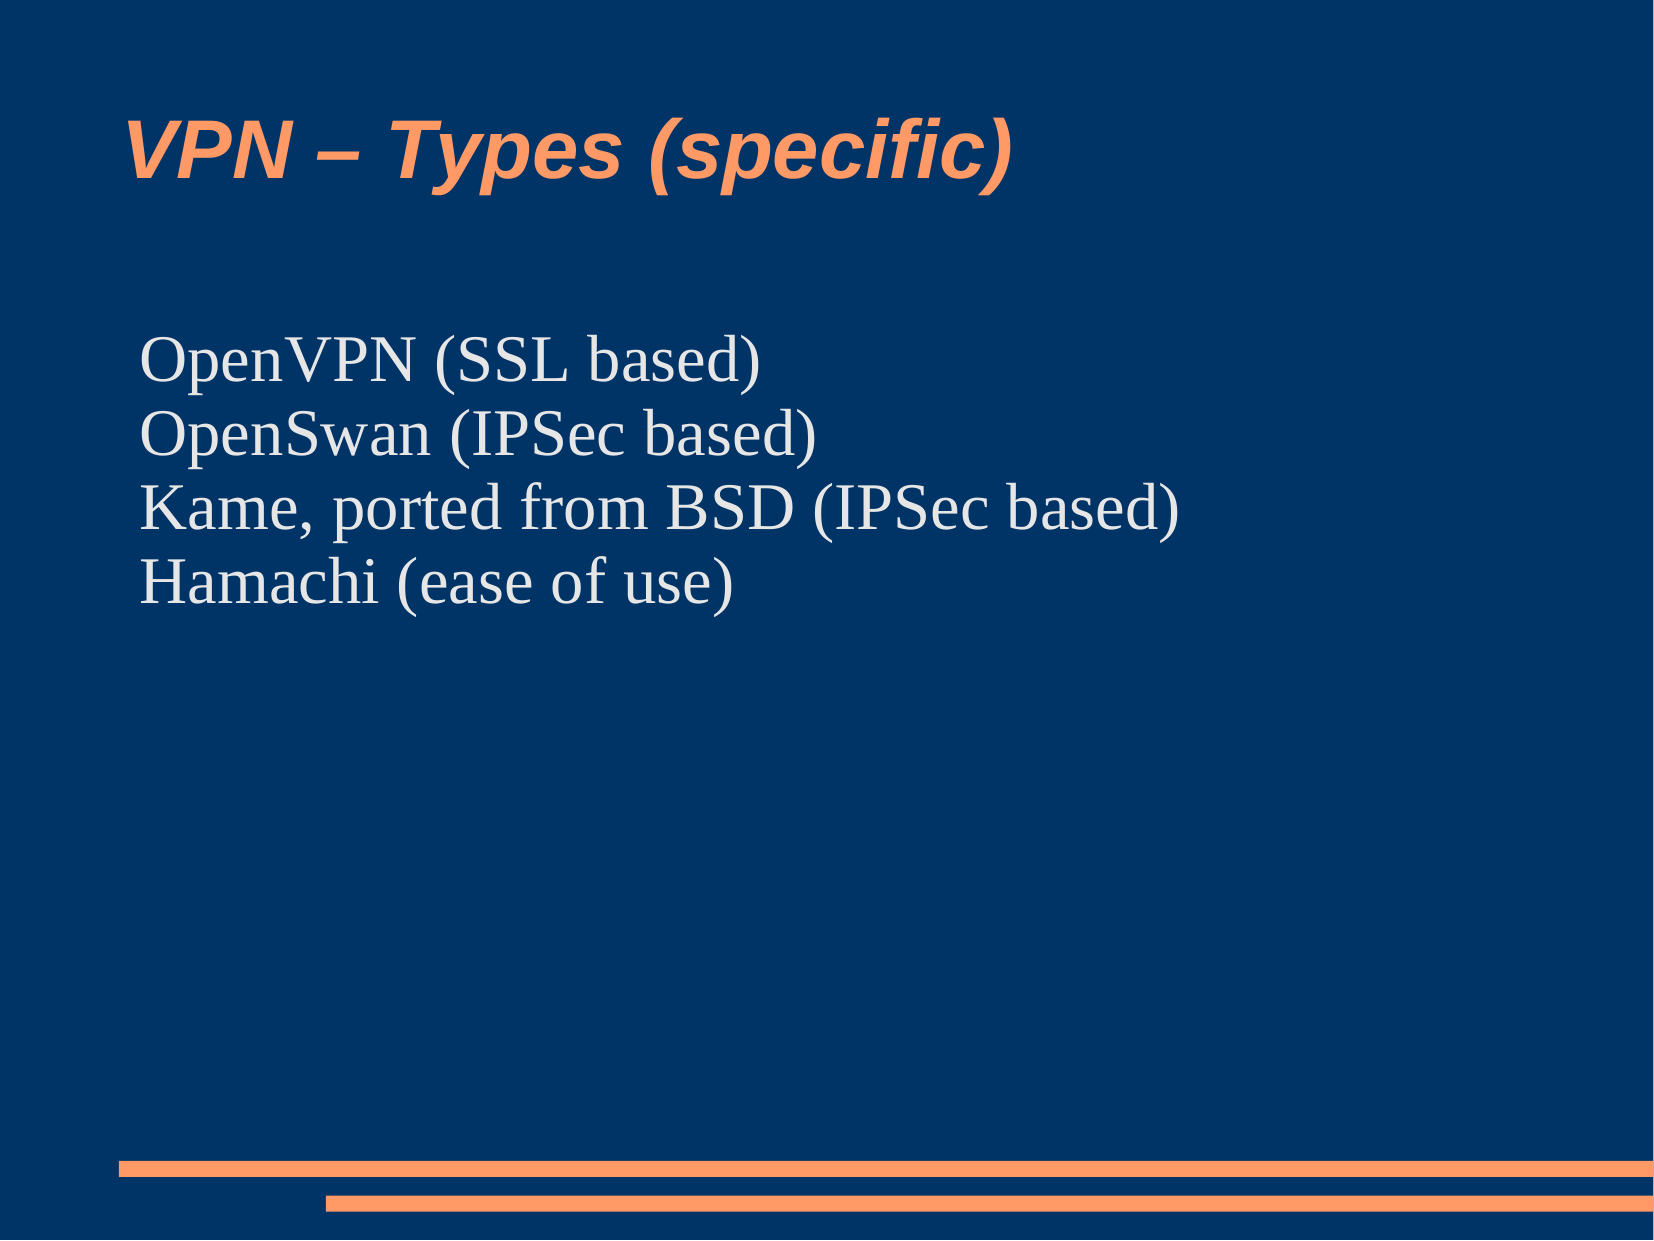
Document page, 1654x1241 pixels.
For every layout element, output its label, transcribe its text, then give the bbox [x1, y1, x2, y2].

title VPN – Types (specific) [121, 46, 1534, 254]
list OpenVPN (SSL based) OpenSwan (IPSec based) Kame, ported from BSD (IPSec based) Hamachi (ease of use) [121, 322, 1561, 1133]
